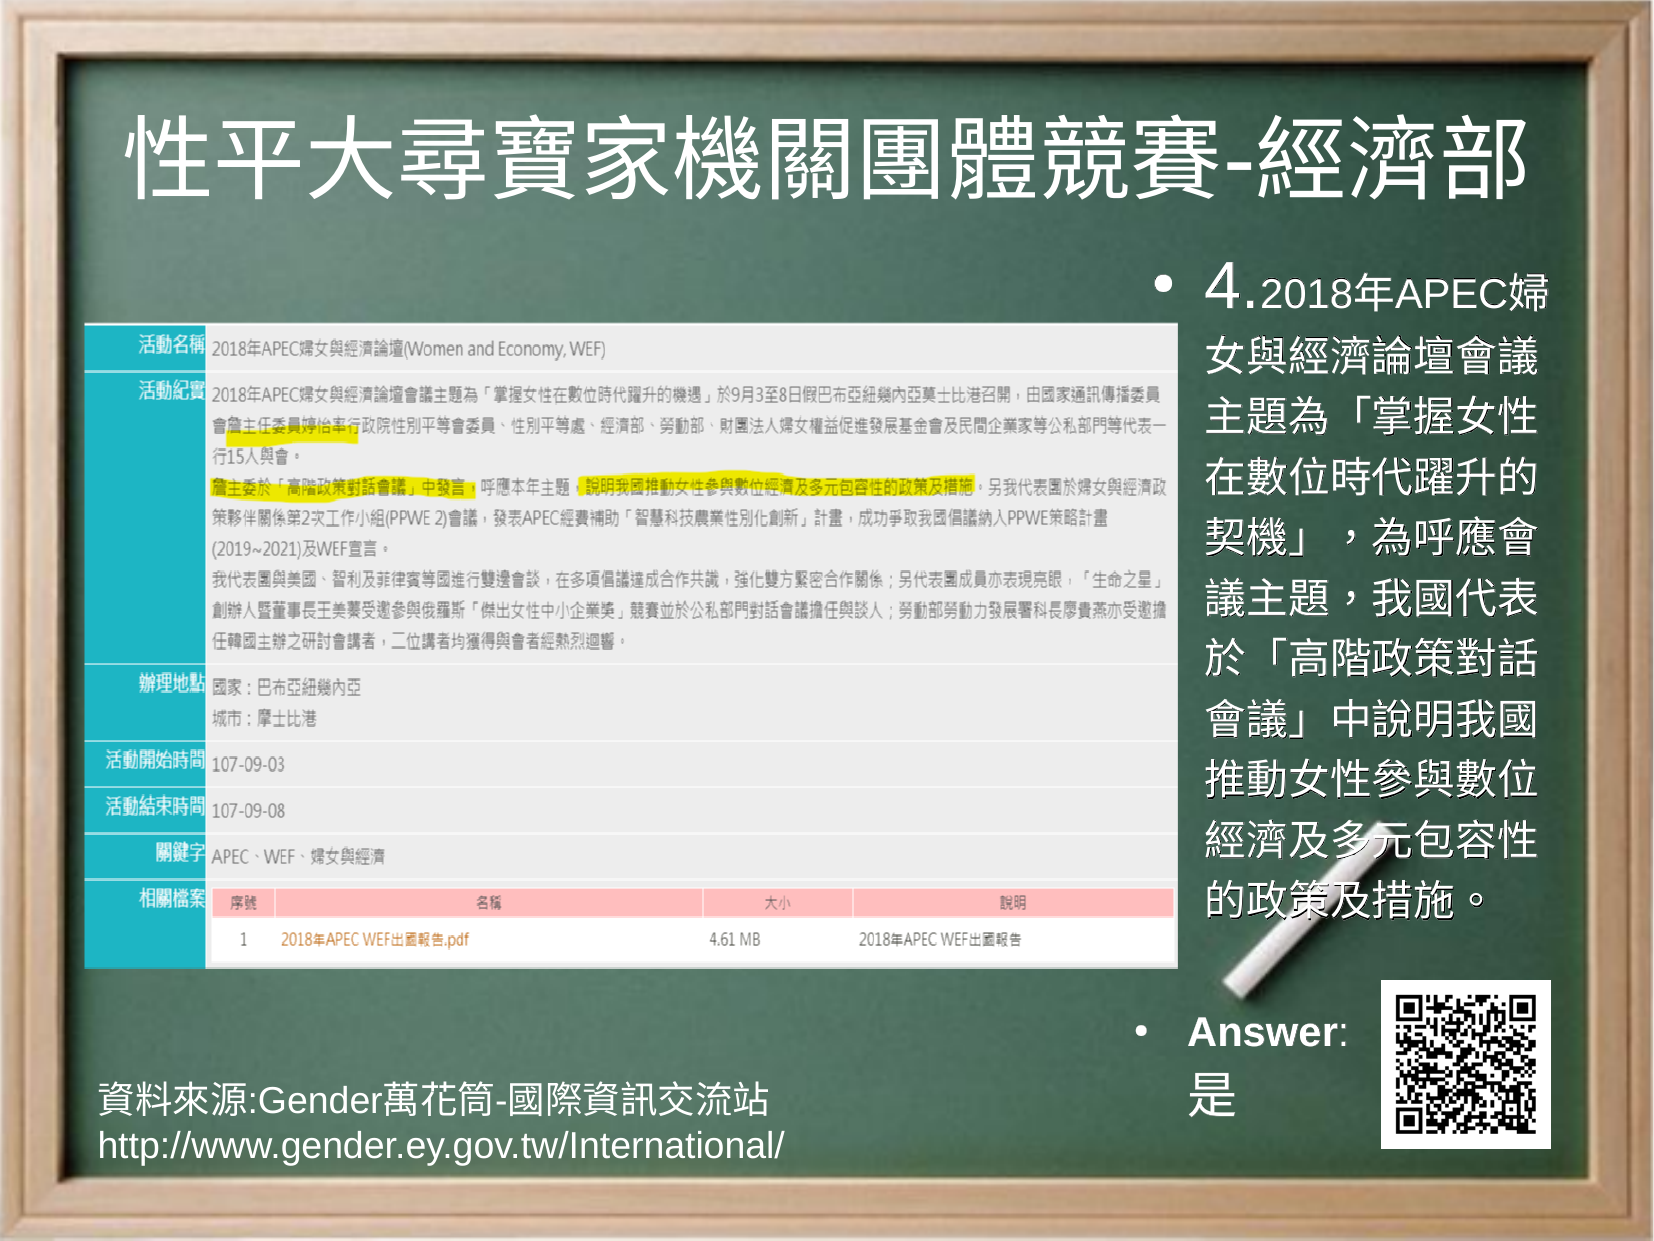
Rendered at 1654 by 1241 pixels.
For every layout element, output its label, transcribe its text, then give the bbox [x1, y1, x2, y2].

text_box 資料來源:Gender萬花筒-國際資訊交流站 http://www.gender.ey.gov.tw/International/ [82, 1062, 863, 1167]
list Answer:是 [1045, 1008, 1359, 1117]
picture [0, 0, 1654, 1241]
list 4.2018年APEC婦女與經濟論壇會議主題為「掌握女性在數位時代躍升的契機」，為呼應會議主題，我國代表於「高階政策對話會議」中說明我國推動女性參與數位經濟及多元包容性的政策及措施。 [1062, 248, 1577, 875]
title 性平大尋寶家機關團體競賽-經濟部 [82, 42, 1571, 264]
list [844, 1068, 1447, 1138]
